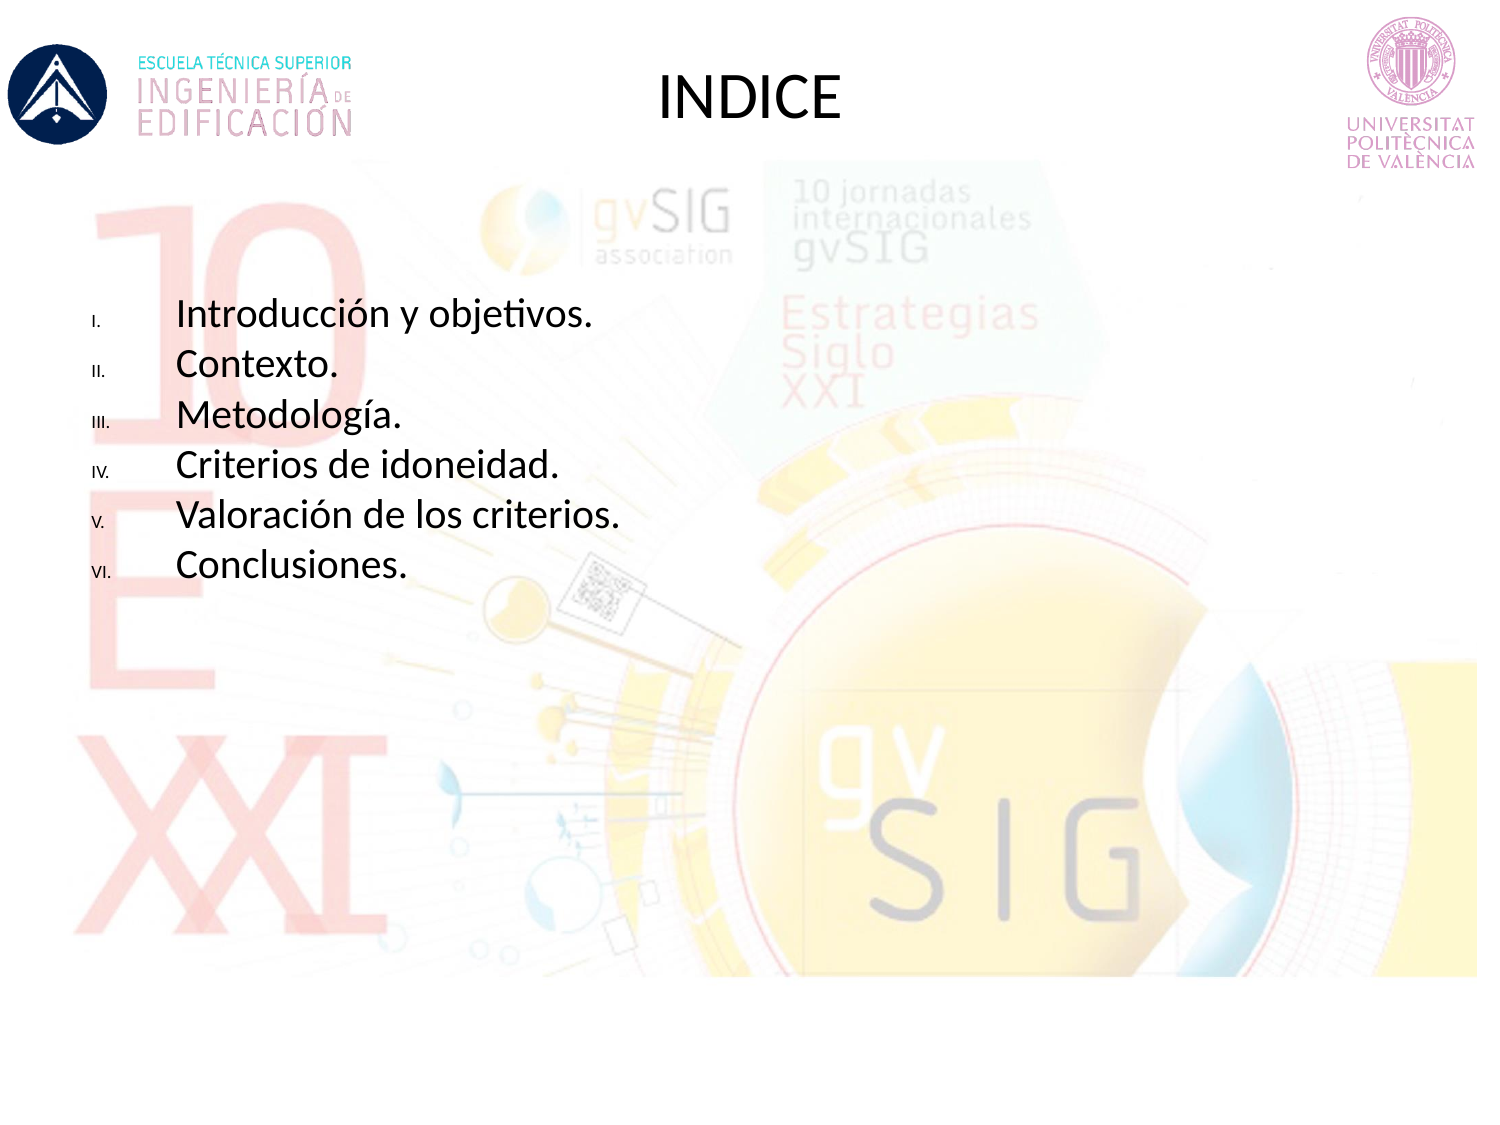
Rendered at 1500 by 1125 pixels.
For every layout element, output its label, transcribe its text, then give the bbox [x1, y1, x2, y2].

picture [0, 0, 1491, 1125]
text_box INDICE [590, 44, 910, 140]
text_box Introducción y objetivos. Contexto. Metodología. Criterios de idoneidad. Valoración de los criterios. Conclusiones. [76, 278, 963, 694]
